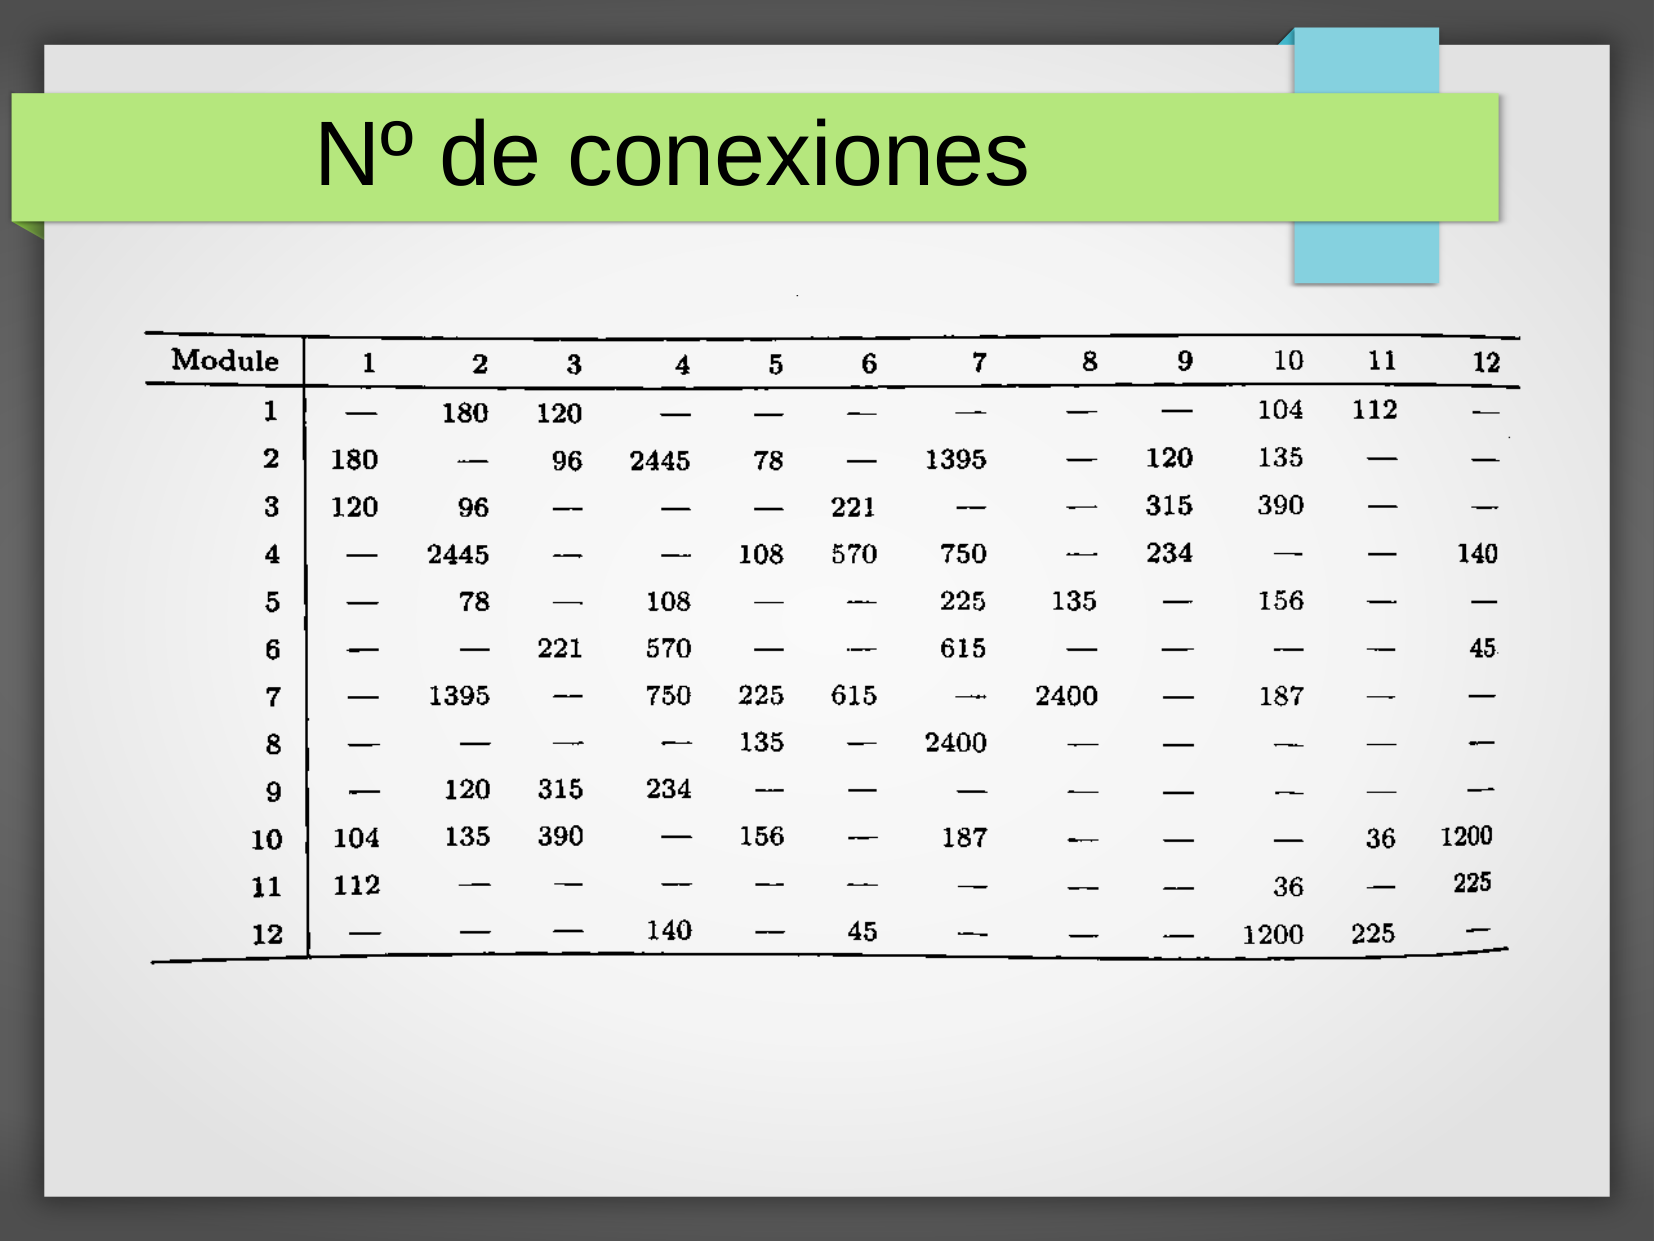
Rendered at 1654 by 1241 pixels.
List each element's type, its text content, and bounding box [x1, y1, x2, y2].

title Nº de conexiones [82, 94, 1264, 213]
picture [0, 0, 1654, 1241]
